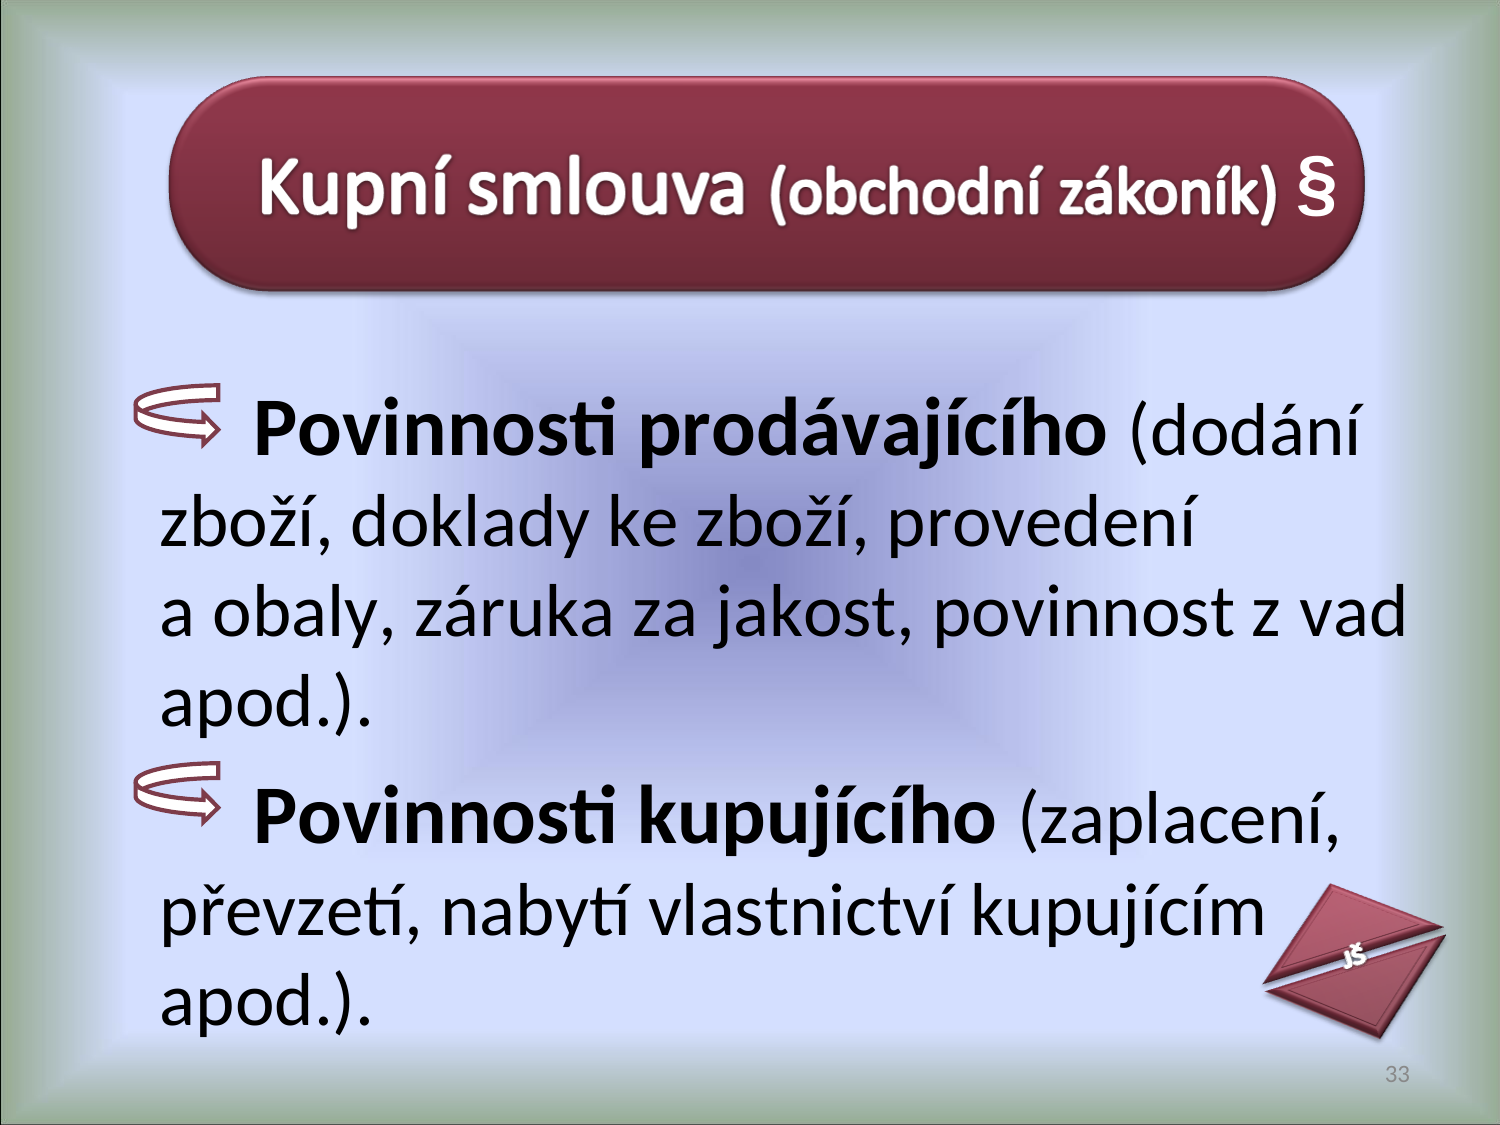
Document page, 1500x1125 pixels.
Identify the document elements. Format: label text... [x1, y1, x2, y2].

text_box <číslo> [1074, 1042, 1426, 1103]
picture [0, 0, 1500, 1125]
text_box [135, 385, 219, 445]
text_box [135, 763, 219, 823]
text_box § [1281, 125, 1354, 231]
list Povinnosti prodávajícího (dodání zboží, doklady ke zboží, provedení a obaly, záruka za jakost, povinnost z vad apod.). Povinnosti kupujícího (zaplacení, převzetí, nabytí vlastnictví kupujícím apod.). [88, 255, 1439, 1125]
